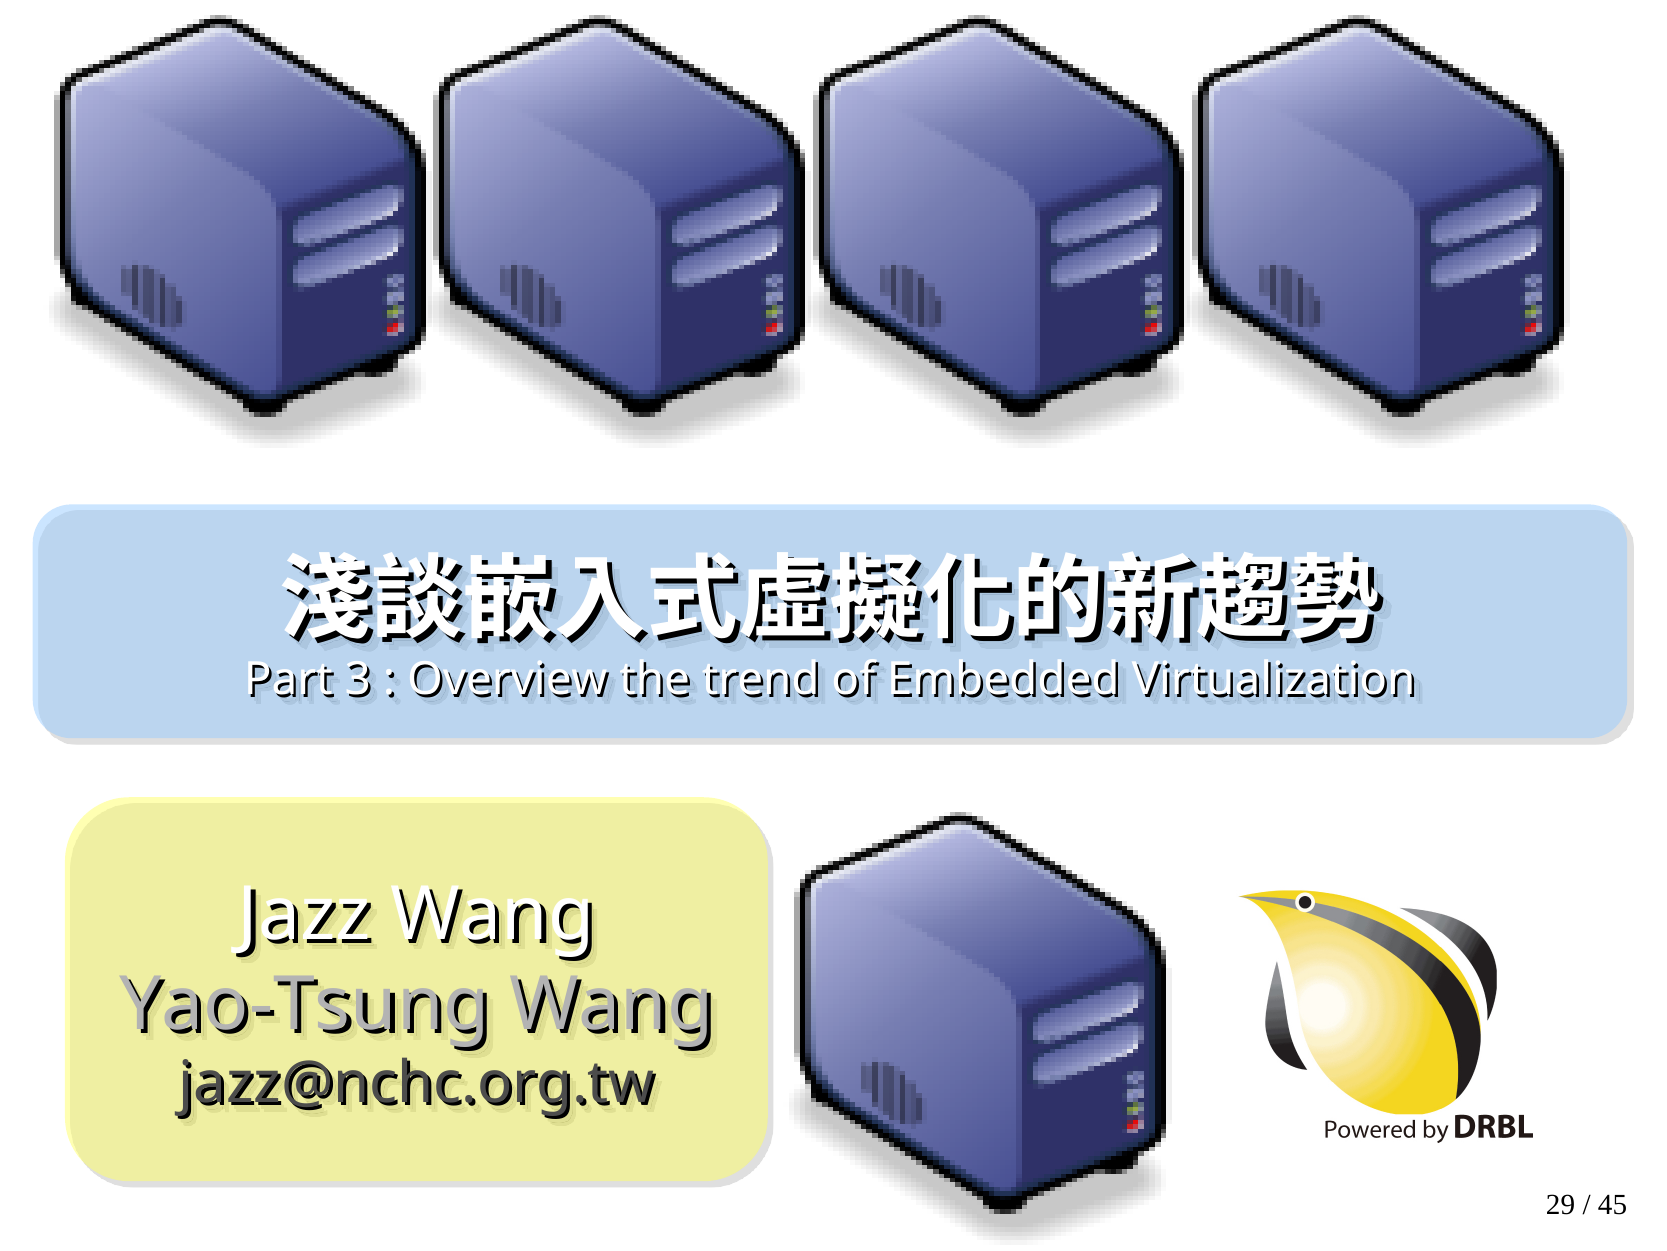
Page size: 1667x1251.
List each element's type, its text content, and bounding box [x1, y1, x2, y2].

text_box Jazz Wang Yao-Tsung Wang jazz@nchc.org.tw [64, 797, 767, 1182]
picture [1224, 874, 1548, 1152]
picture [27, 2, 1609, 502]
picture [767, 799, 1211, 1249]
text_box 淺談嵌入式虛擬化的新趨勢 Part 3 : Overview the trend of Embedded Virtualization [32, 504, 1628, 739]
